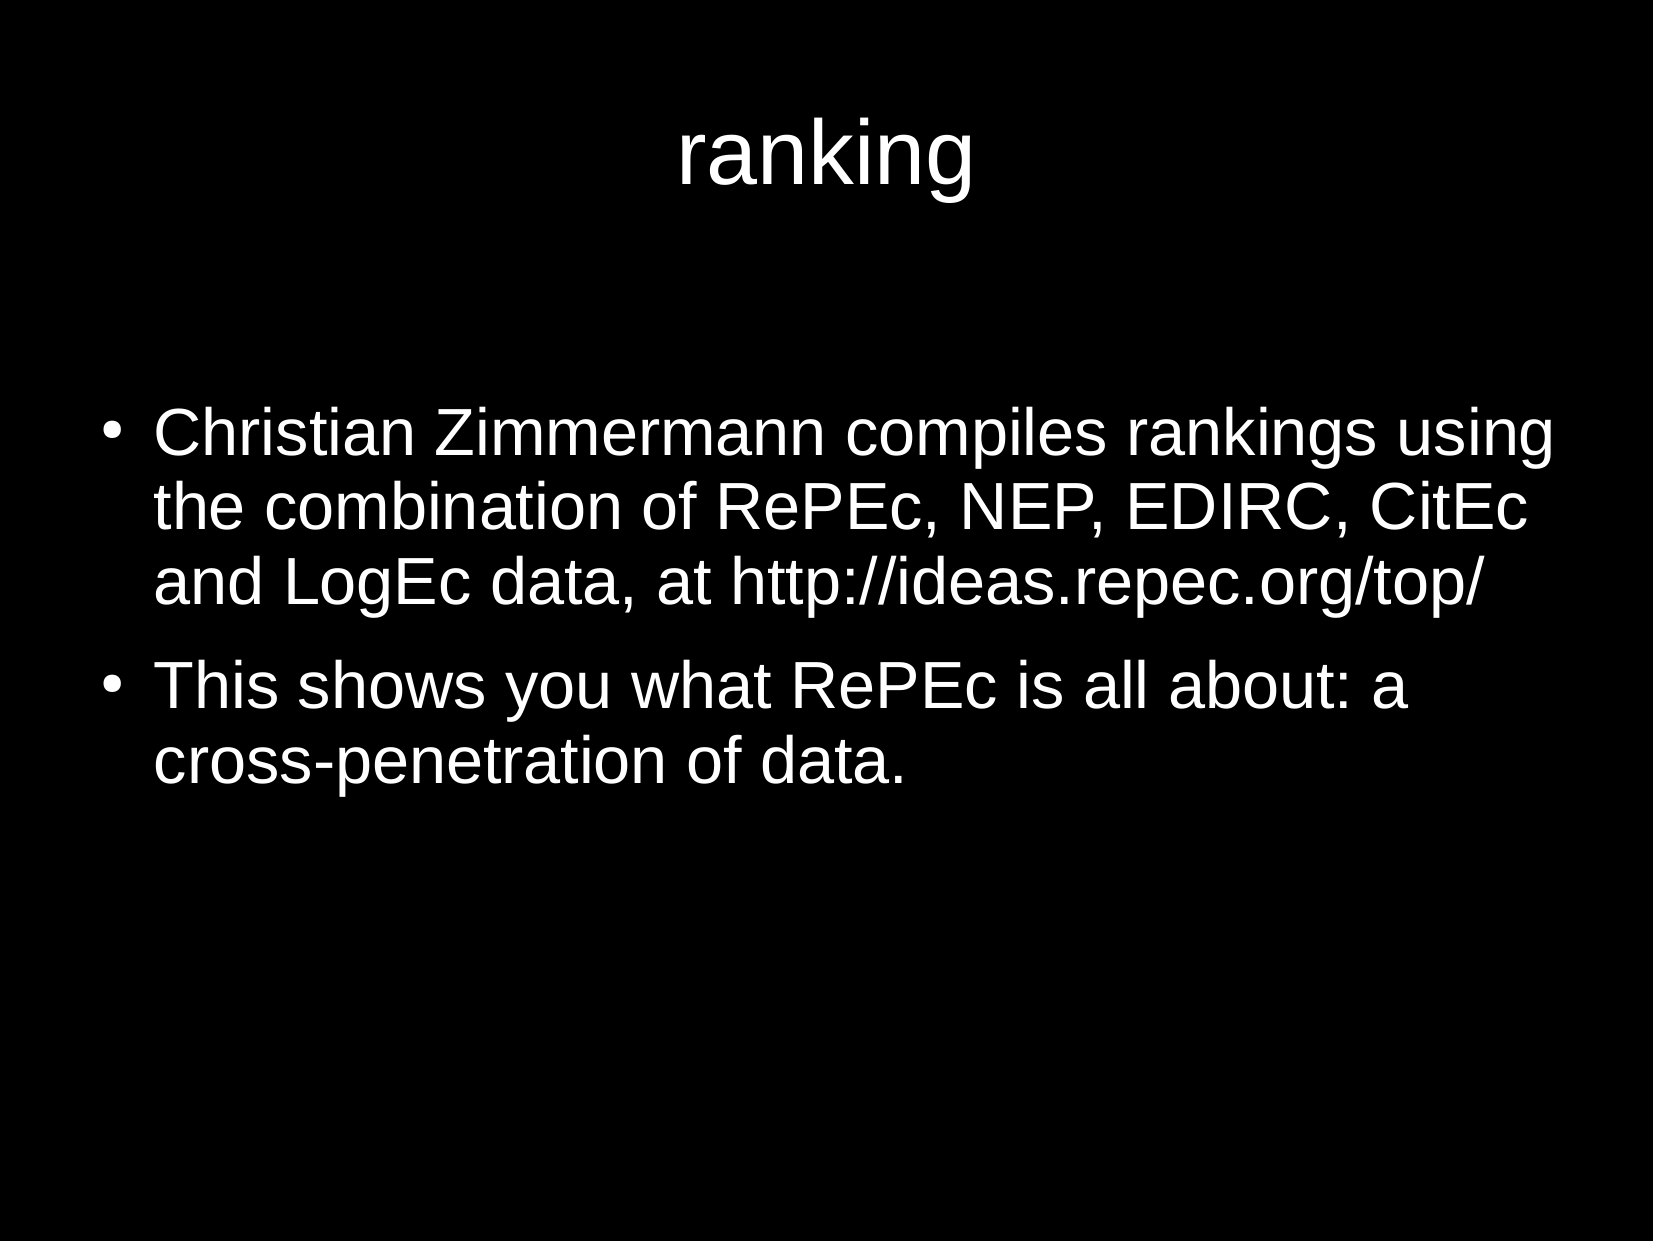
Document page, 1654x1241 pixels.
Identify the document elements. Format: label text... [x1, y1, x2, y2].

list Christian Zimmermann compiles rankings using the combination of RePEc, NEP, EDIRC, CitEc and LogEc data, at http://ideas.repec.org/top/ This shows you what RePEc is all about: a cross-penetration of data. [82, 290, 1571, 1109]
title ranking [82, 56, 1571, 250]
